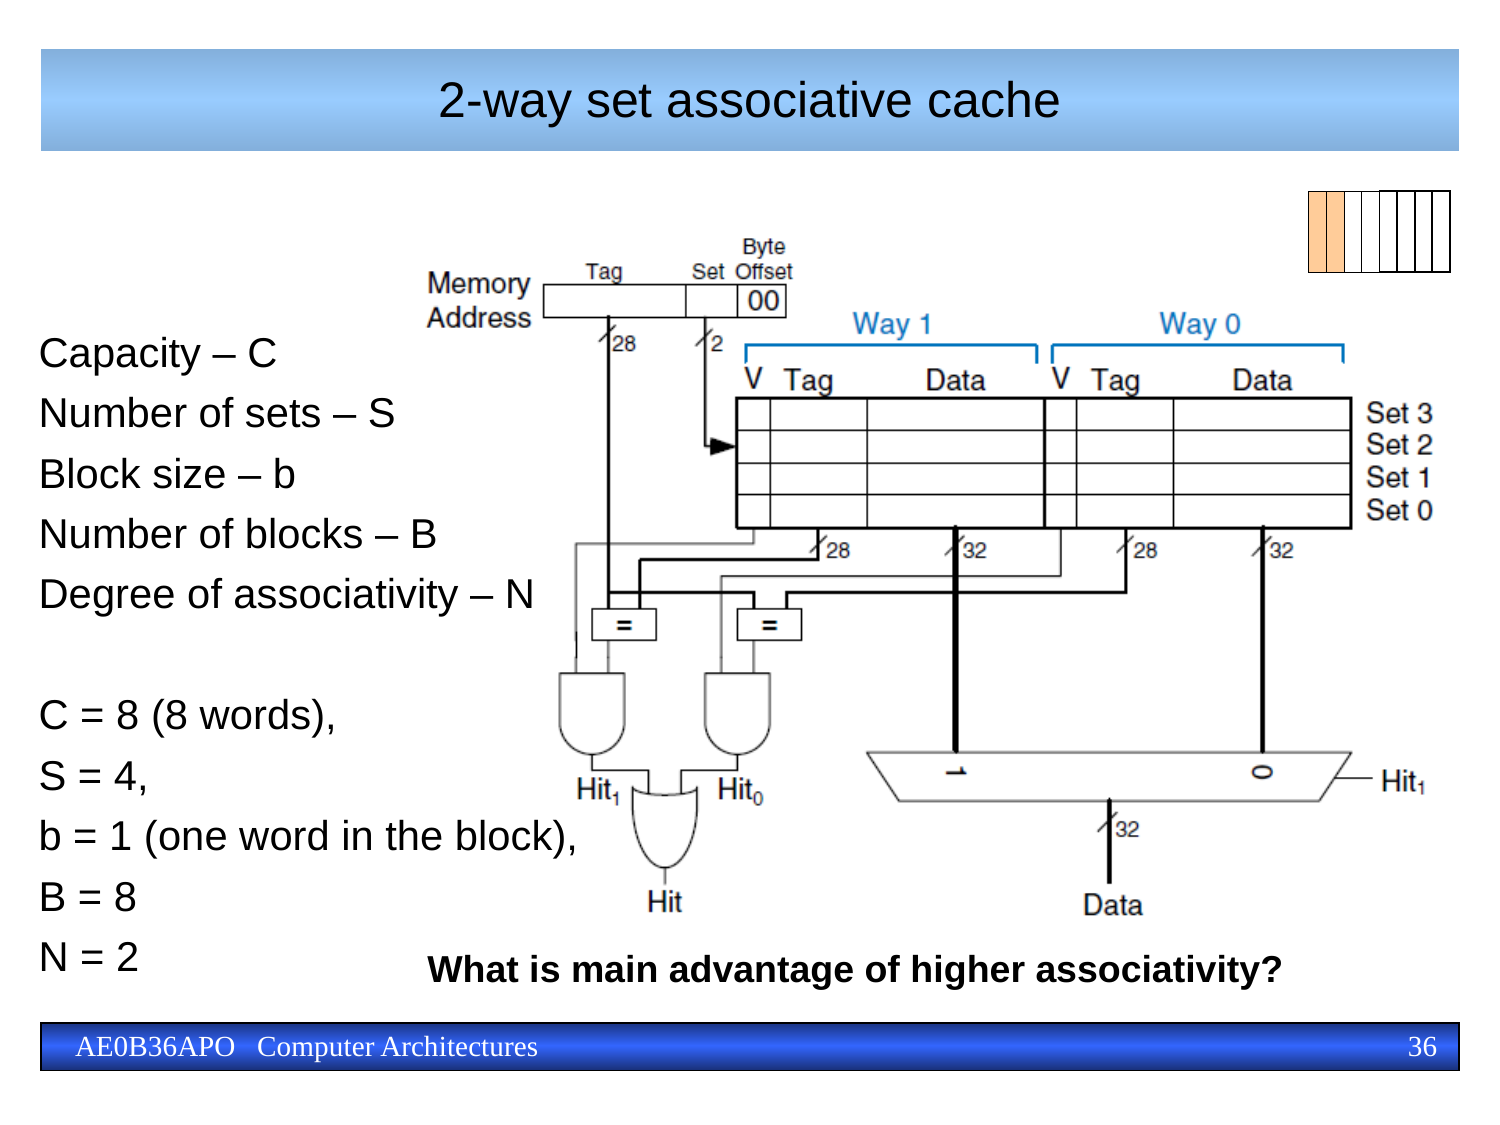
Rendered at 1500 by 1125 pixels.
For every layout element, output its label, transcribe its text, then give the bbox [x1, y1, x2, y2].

table_cell [1379, 273, 1415, 326]
table_header [1397, 142, 1415, 190]
title 2-way set associative cache [41, 49, 1459, 151]
table_header [1308, 142, 1326, 191]
text_box What is main advantage of higher associativity? [412, 937, 1363, 1025]
table_cell [1398, 192, 1414, 271]
text_box Capacity – C Number of sets – S Block size – b Number of blocks – B Degree of associativity – N C = 8 (8 words), S = 4, b = 1 (one word in the block), B = 8 N = 2 [23, 317, 661, 928]
table_cell [1416, 192, 1431, 271]
table_header [1344, 142, 1361, 191]
table_cell [1344, 273, 1379, 326]
table_header [1432, 142, 1450, 190]
table_cell [1362, 192, 1379, 272]
table_header [1326, 142, 1344, 191]
table_cell [1380, 192, 1396, 271]
table_cell [1345, 192, 1361, 272]
text_box [415, 223, 1459, 928]
table_cell [1327, 192, 1344, 272]
table_cell [1415, 273, 1450, 326]
table_header [1415, 142, 1432, 190]
table_header [1361, 142, 1379, 191]
table_cell [1433, 192, 1449, 271]
table_cell [1309, 192, 1326, 272]
table_cell [1308, 273, 1344, 326]
table_header [1379, 142, 1397, 190]
